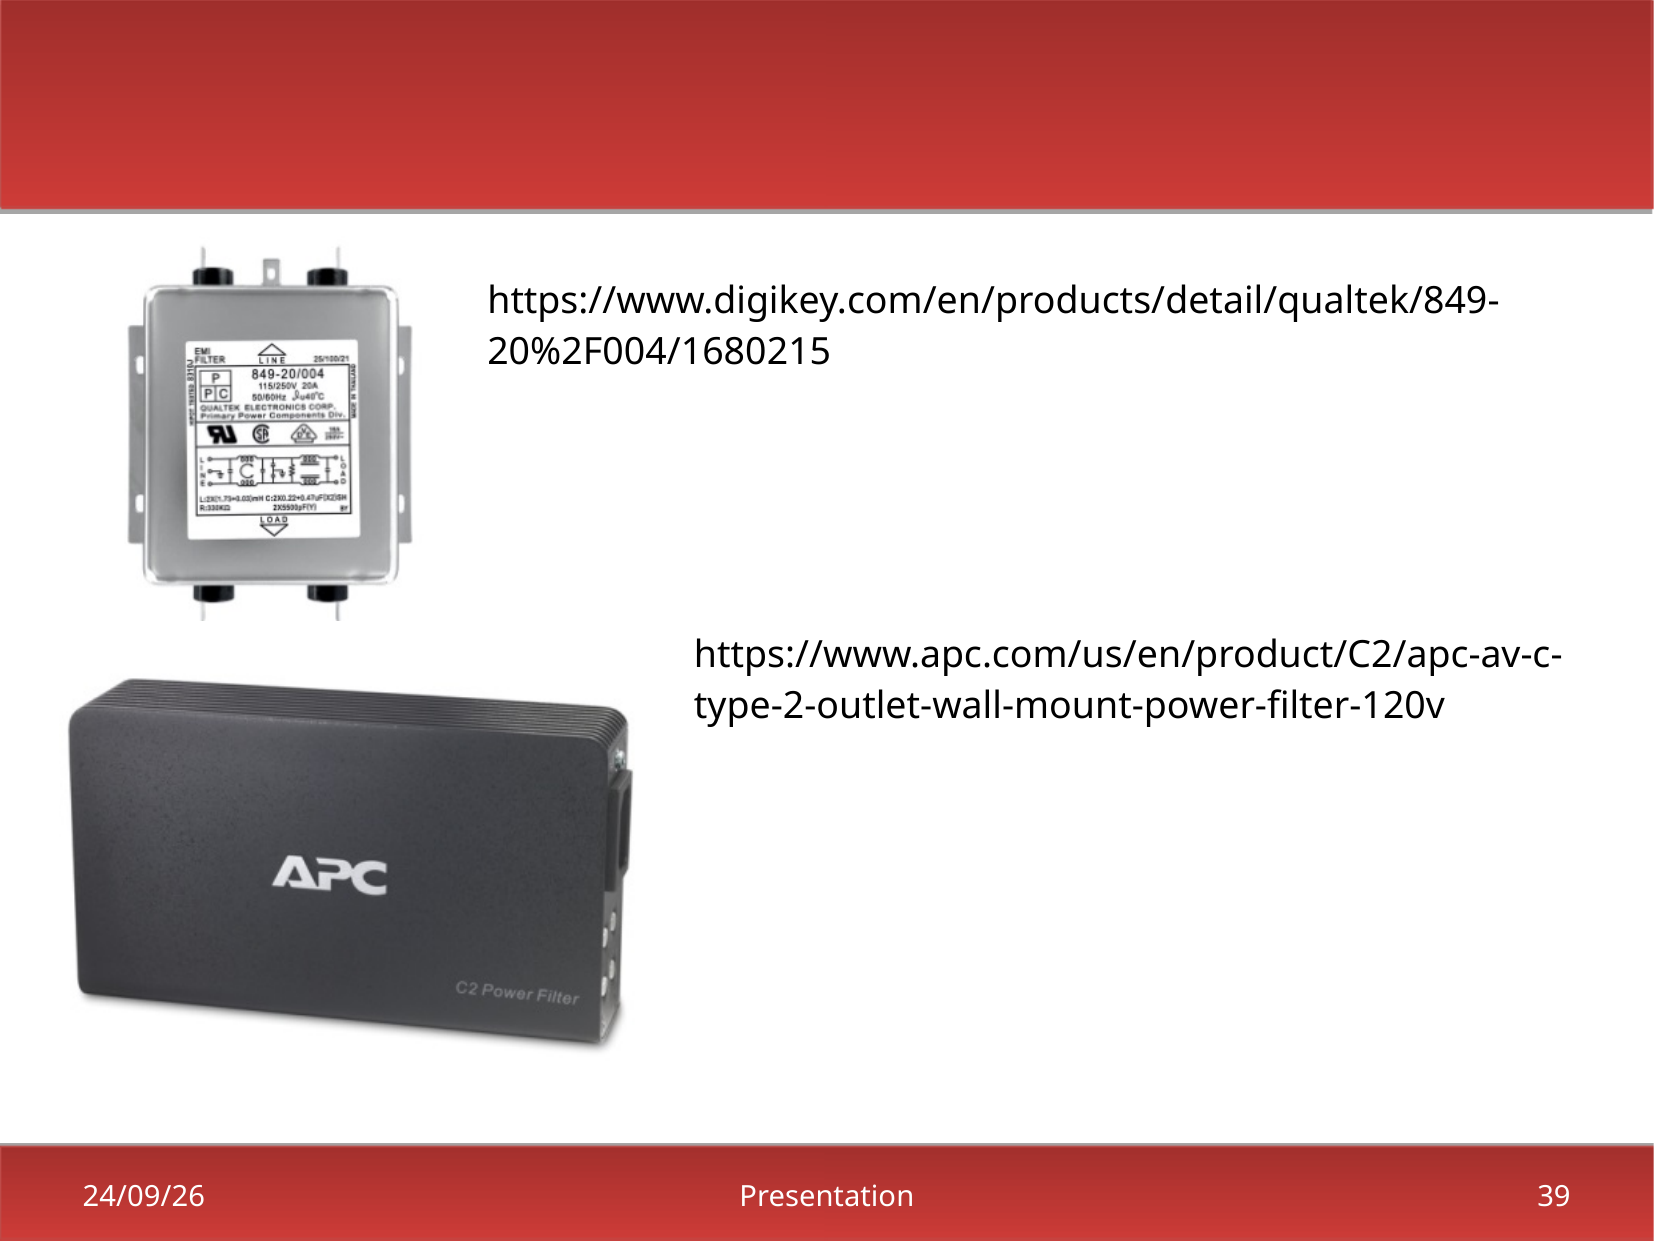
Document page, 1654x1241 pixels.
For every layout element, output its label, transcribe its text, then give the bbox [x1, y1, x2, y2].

text_box https://www.digikey.com/en/products/detail/qualtek/849-20%2F004/1680215 [472, 265, 1625, 376]
picture [114, 236, 430, 621]
picture [0, 1143, 1654, 1241]
picture [0, 0, 1654, 214]
picture [59, 649, 655, 1061]
text_box https://www.apc.com/us/en/product/C2/apc-av-c-type-2-outlet-wall-mount-power-filter-120v [679, 620, 1625, 730]
